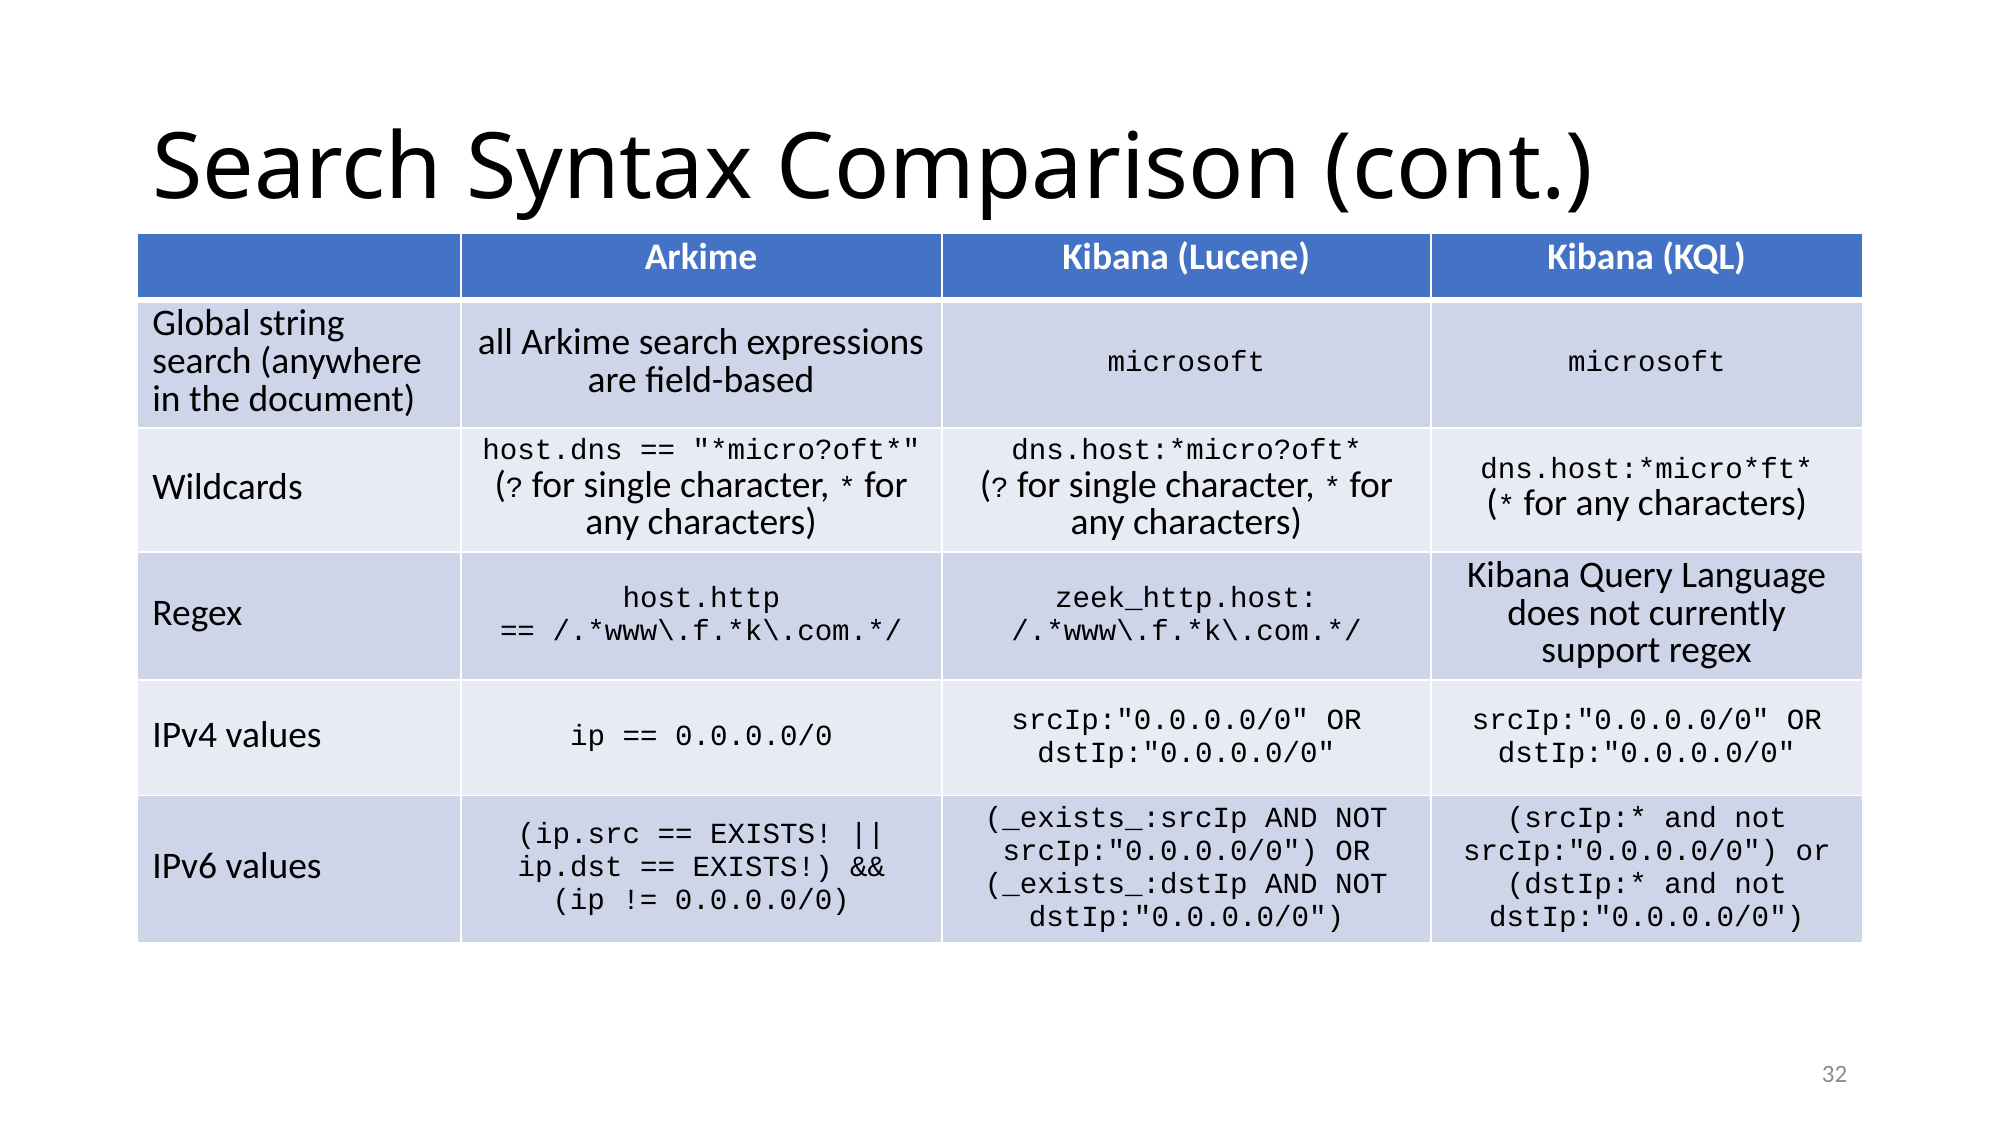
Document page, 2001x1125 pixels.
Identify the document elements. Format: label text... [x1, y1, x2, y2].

table_cell Regex [138, 553, 460, 679]
table_header Kibana (Lucene) [943, 234, 1430, 297]
table_cell ip == 0.0.0.0/0 [462, 681, 941, 795]
table_cell Kibana Query Language does not currently support regex [1432, 553, 1862, 679]
table_cell all Arkime search expressions are field-based [462, 303, 941, 427]
table_cell srcIp:"0.0.0.0/0" OR dstIp:"0.0.0.0/0" [1432, 681, 1862, 795]
table_cell host.dns == "*micro?oft*" (? for single character, * for any characters) [462, 429, 941, 551]
table_cell IPv4 values [138, 681, 460, 795]
table_header Arkime [462, 234, 941, 297]
table_cell dns.host:*micro*ft* (* for any characters) [1432, 429, 1862, 551]
table_cell host.http == /.*www\.f.*k\.com.*/ [462, 553, 941, 679]
table_cell srcIp:"0.0.0.0/0" OR dstIp:"0.0.0.0/0" [943, 681, 1430, 795]
table_cell Wildcards [138, 429, 460, 551]
table_cell microsoft [943, 303, 1430, 427]
table_cell Global string search (anywhere in the document) [138, 303, 460, 427]
table_cell IPv6 values [138, 796, 460, 942]
slide_number <number> [1412, 1042, 1863, 1103]
table_header [138, 234, 460, 297]
table_cell (srcIp:* and not srcIp:"0.0.0.0/0") or (dstIp:* and not dstIp:"0.0.0.0/0") [1432, 796, 1862, 942]
table_cell (_exists_:srcIp AND NOT srcIp:"0.0.0.0/0") OR (_exists_:dstIp AND NOT dstIp:"0.0.0.0/0") [943, 796, 1430, 942]
table_cell zeek_http.host: /.*www\.f.*k\.com.*/ [943, 553, 1430, 679]
title Search Syntax Comparison (cont.) [137, 59, 1863, 233]
table_cell dns.host:*micro?oft* (? for single character, * for any characters) [943, 429, 1430, 551]
table_cell (ip.src == EXISTS! || ip.dst == EXISTS!) && (ip != 0.0.0.0/0) [462, 796, 941, 942]
table_cell microsoft [1432, 303, 1862, 427]
table_header Kibana (KQL) [1432, 234, 1862, 297]
